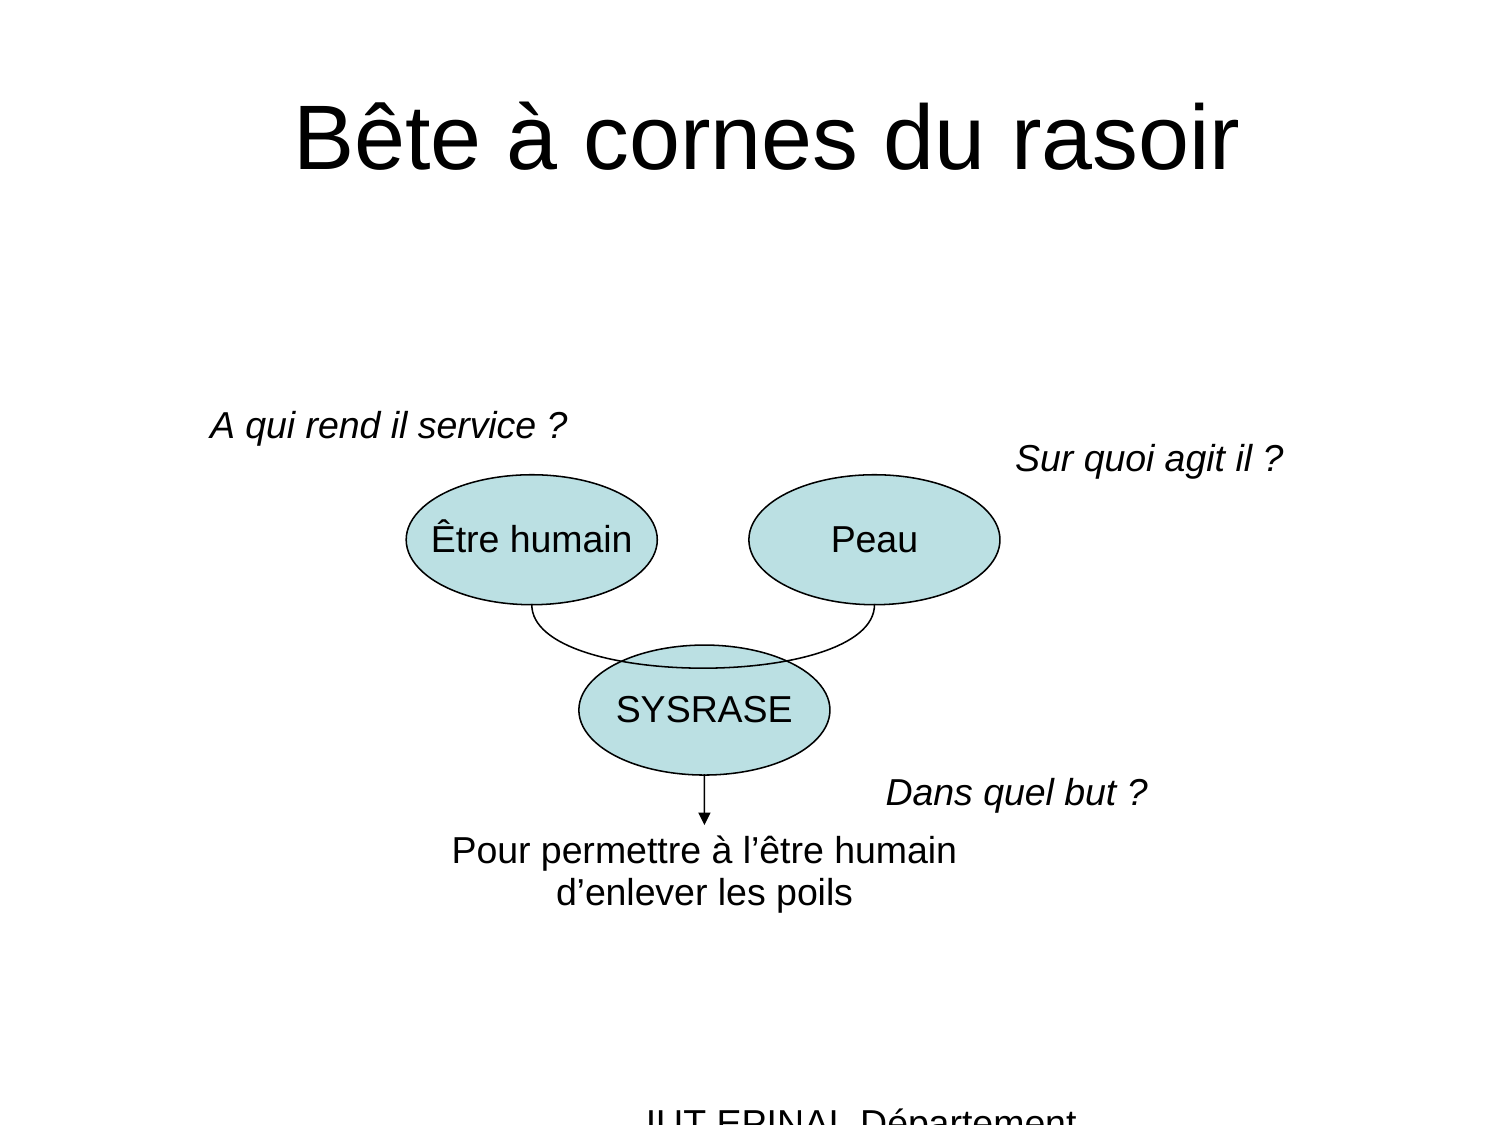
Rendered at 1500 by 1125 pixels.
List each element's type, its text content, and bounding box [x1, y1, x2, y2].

text_box Être humain [406, 474, 658, 605]
text_box SYSRASE [624, 645, 783, 666]
text_box Sur quoi agit il ? [1000, 430, 1299, 488]
text_box Peau [748, 474, 1000, 605]
text_box Pour permettre à l’être humain d’enlever les poils [521, 824, 888, 920]
text_box Dans quel but ? [870, 764, 1163, 823]
text_box SYSRASE [578, 661, 830, 776]
title Bête à cornes du rasoir [75, 45, 1426, 233]
text_box A qui rend il service ? [195, 397, 583, 455]
